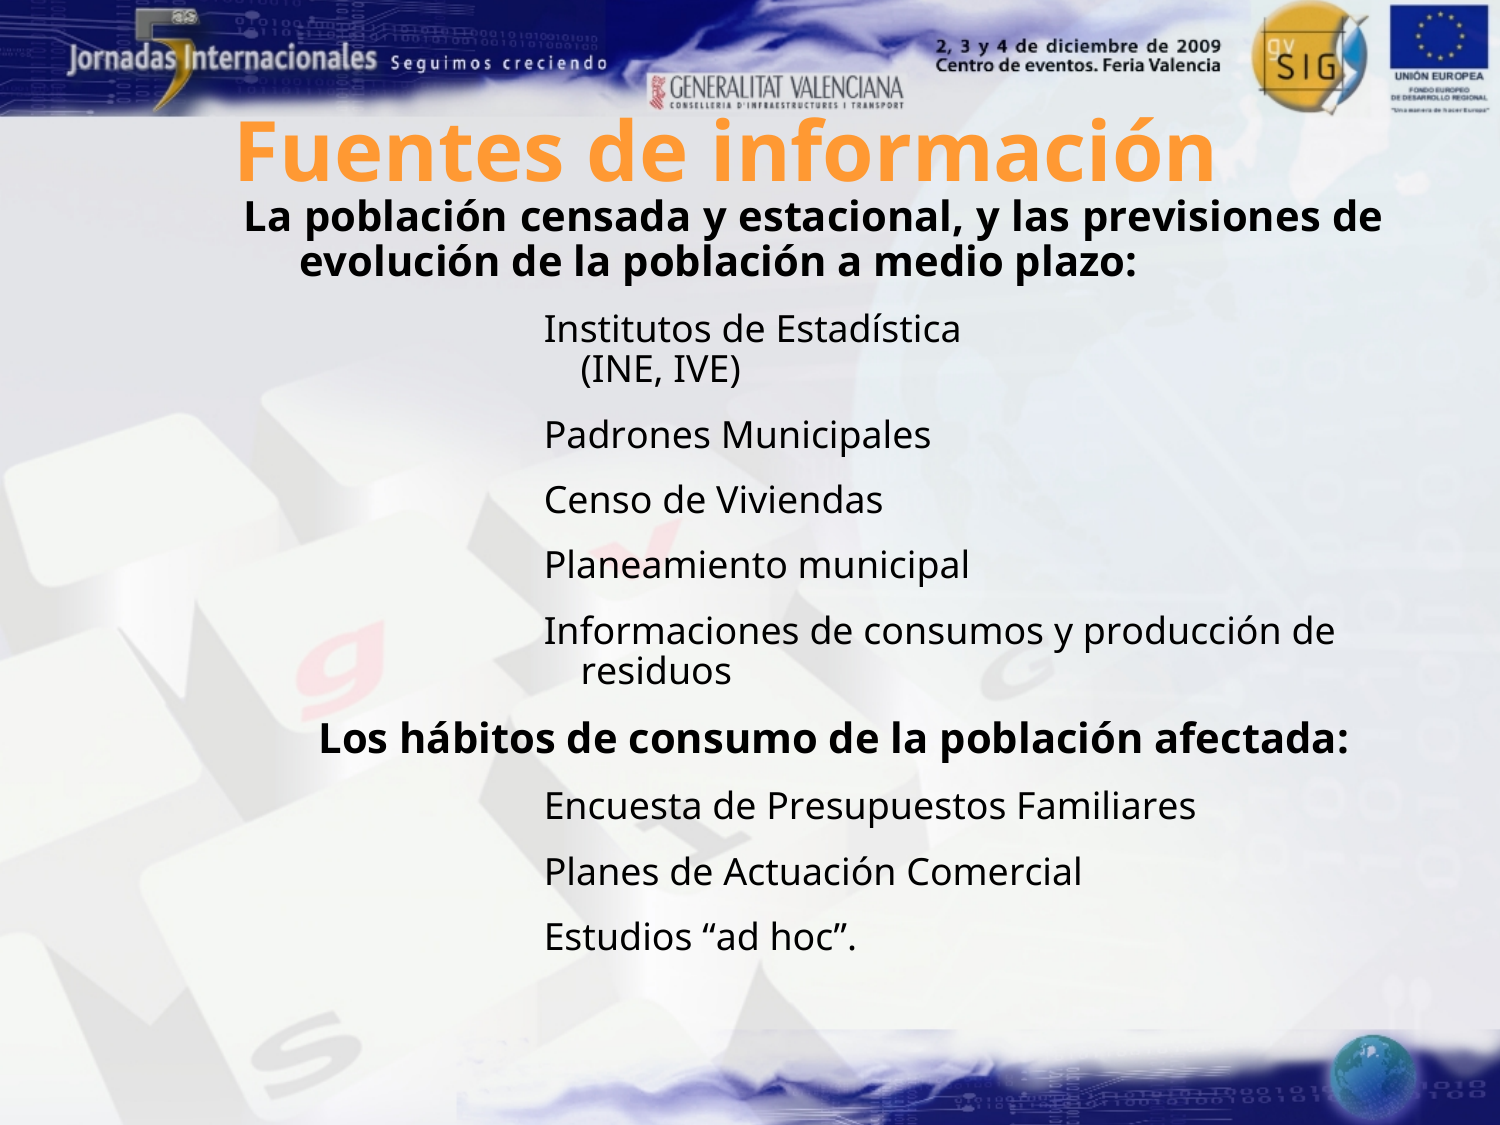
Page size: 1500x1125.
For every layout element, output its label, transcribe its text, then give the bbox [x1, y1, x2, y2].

text_box La población censada y estacional, y las previsiones de evolución de la población a medio plazo: Institutos de Estadística (INE, IVE) Padrones Municipales Censo de Viviendas Planeamiento municipal Informaciones de consumos y producción de residuos Los hábitos de consumo de la población afectada: Encuesta de Presupuestos Familiares Planes de Actuación Comercial Estudios “ad hoc”. [228, 216, 1400, 930]
text_box Fuentes de información [219, 90, 1495, 216]
picture [0, 0, 1500, 1125]
